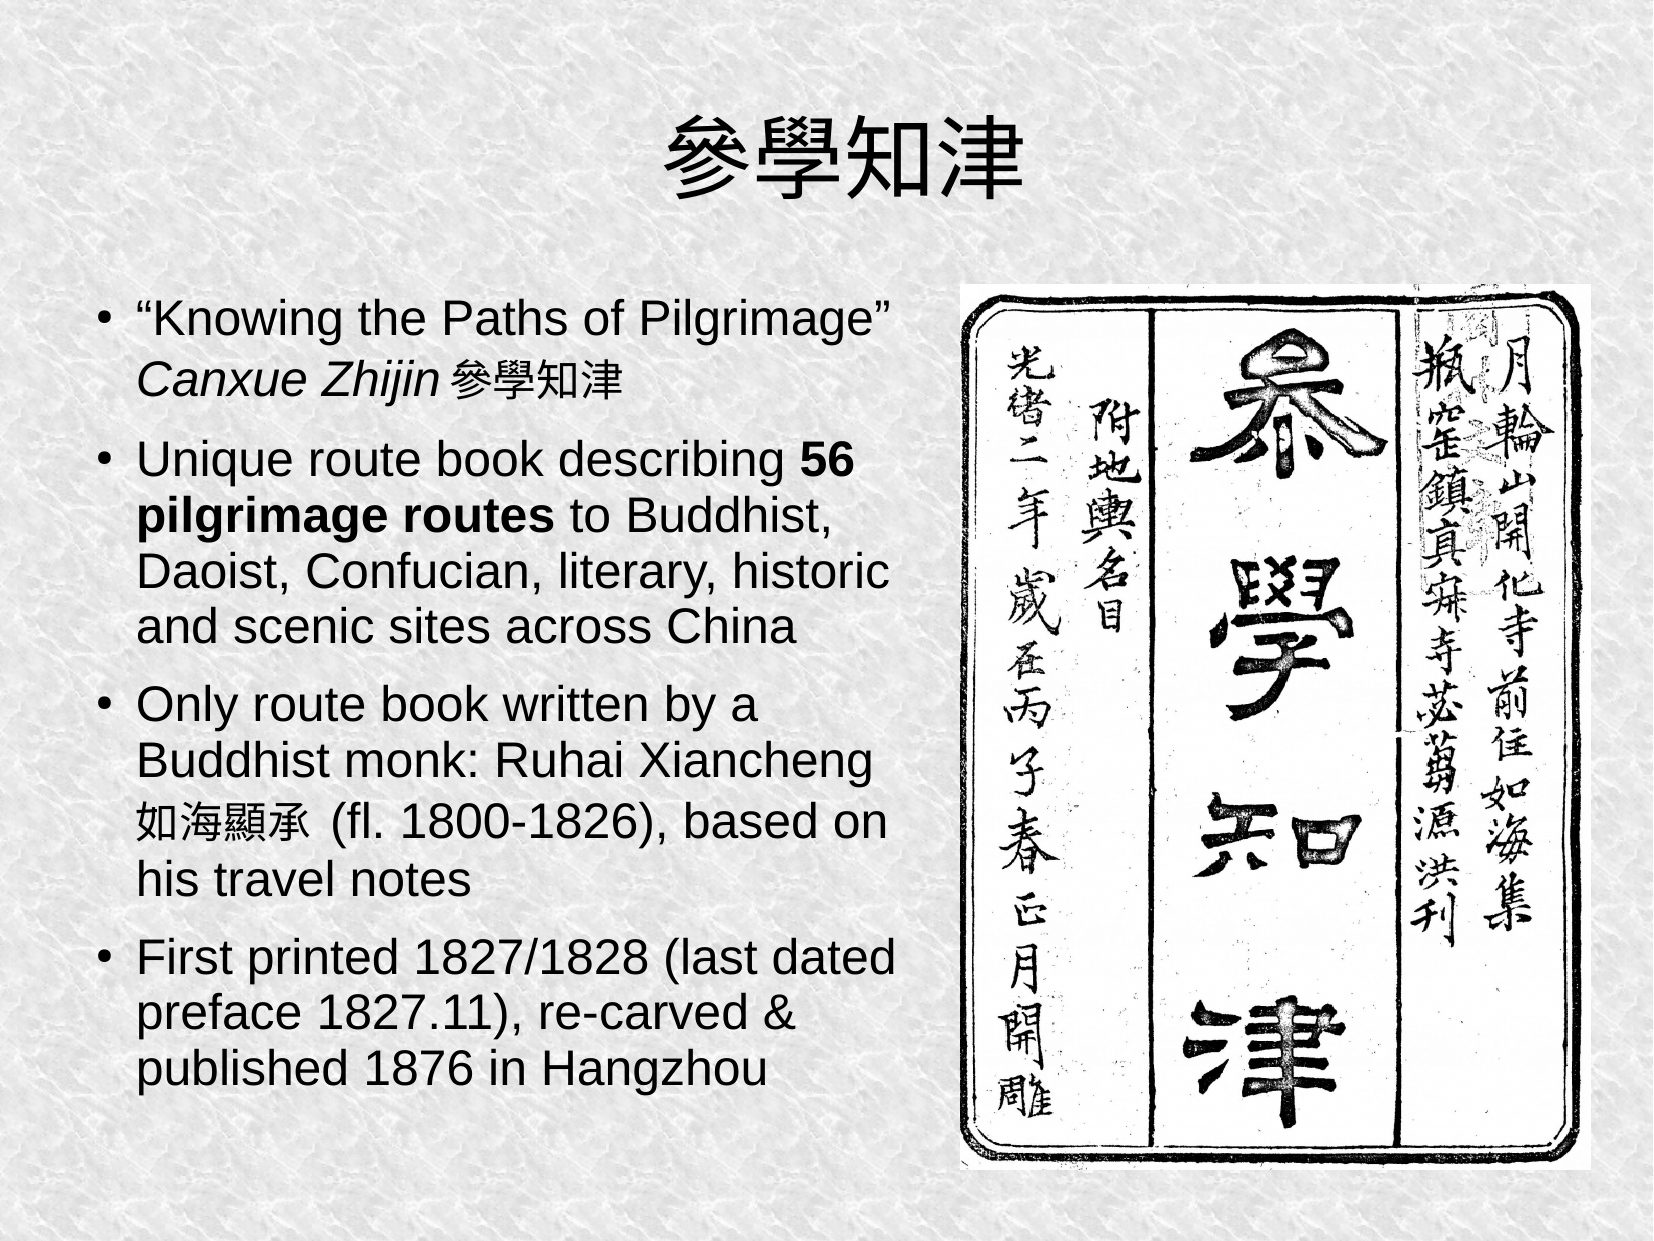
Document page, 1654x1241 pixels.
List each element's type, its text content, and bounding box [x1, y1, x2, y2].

list “Knowing the Paths of Pilgrimage” Canxue Zhijin參學知津 Unique route book describing 56 pilgrimage routes to Buddhist, Daoist, Confucian, literary, historic and scenic sites across China Only route book written by a Buddhist monk: Ruhai Xiancheng 如海顯承 (fl. 1800-1826), based on his travel notes First printed 1827/1828 (last dated preface 1827.11), re-carved & published 1876 in Hangzhou [82, 290, 901, 1141]
picture [0, 0, 1654, 1241]
title 參學知津 [82, 49, 1571, 257]
